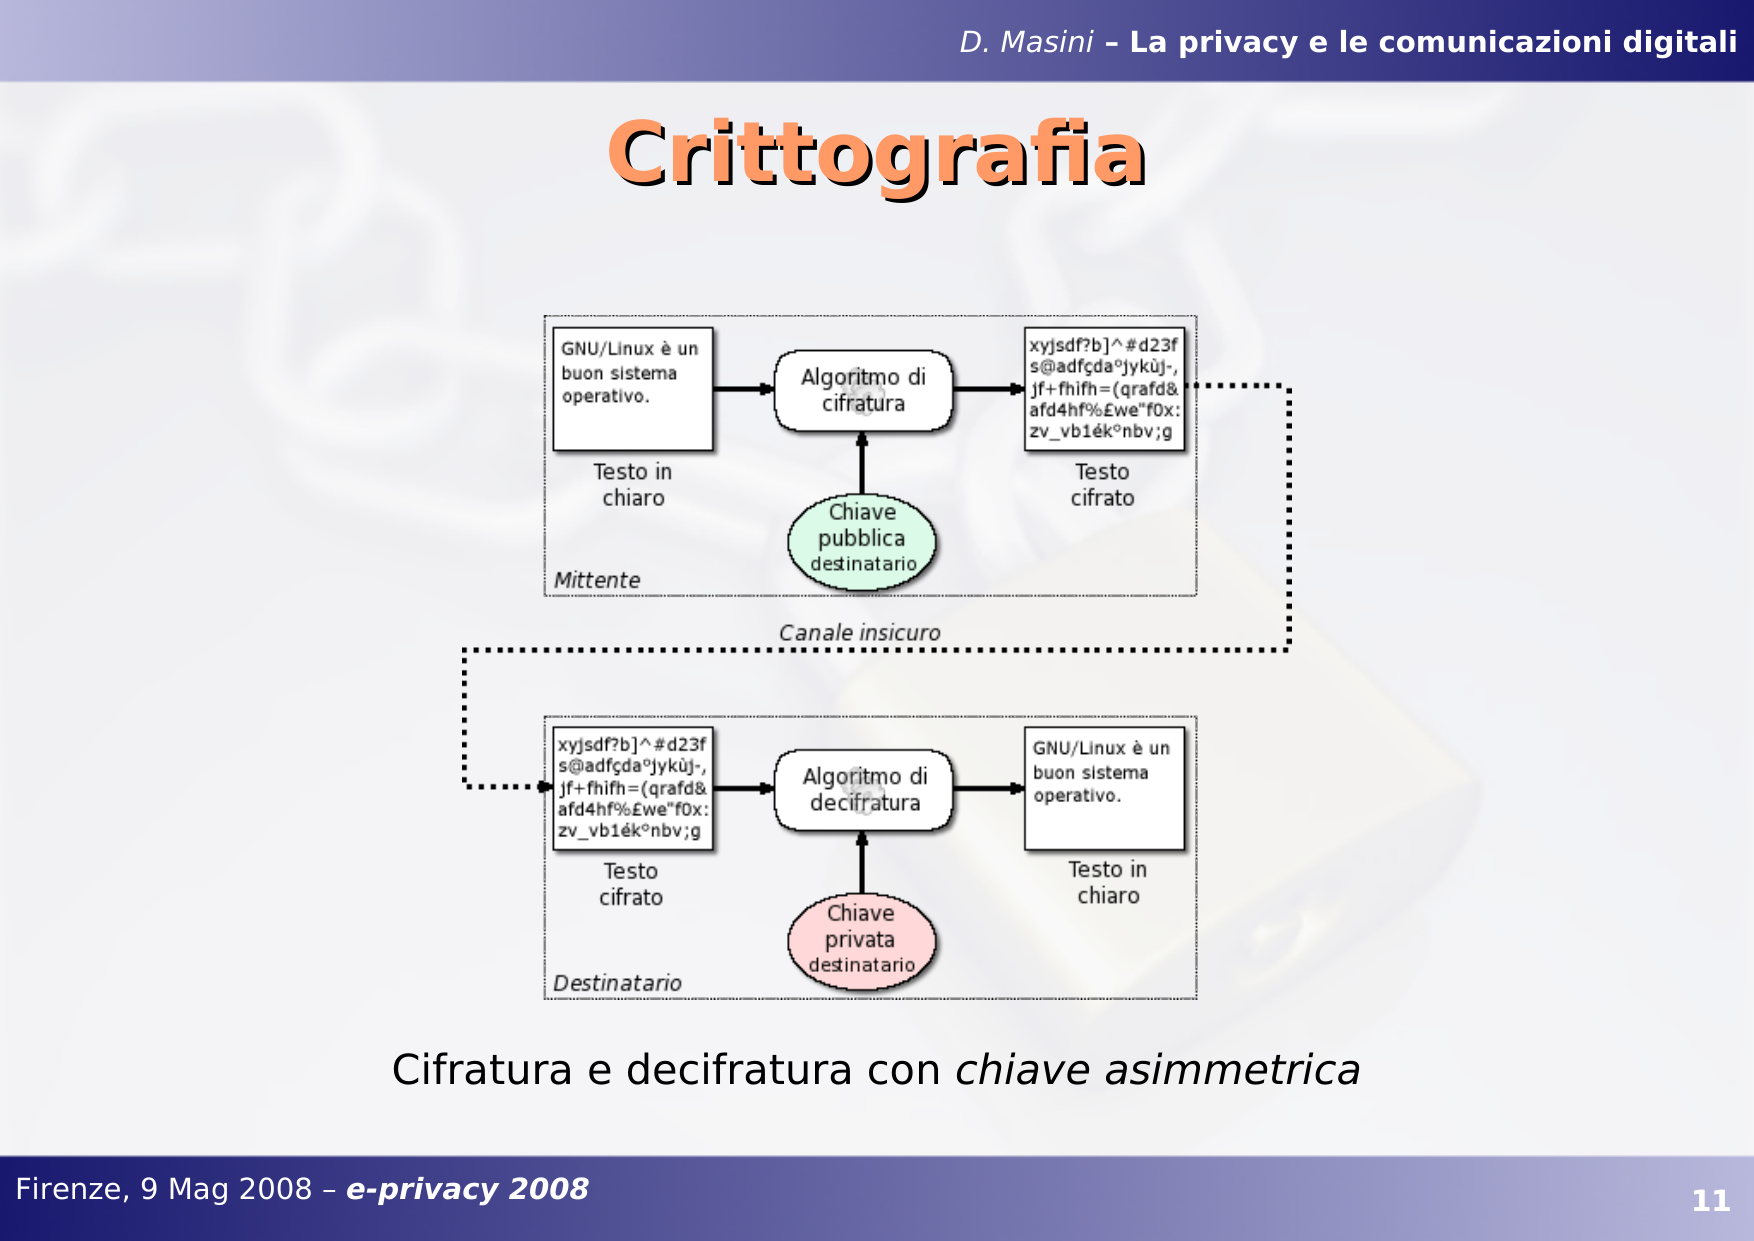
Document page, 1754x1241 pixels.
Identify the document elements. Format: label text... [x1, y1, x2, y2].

text_box Cifratura e decifratura con chiave asimmetrica [93, 1047, 1661, 1109]
title Crittografia [87, 49, 1667, 257]
text_box <numero> [1641, 1185, 1732, 1223]
picture [0, 0, 1754, 1241]
